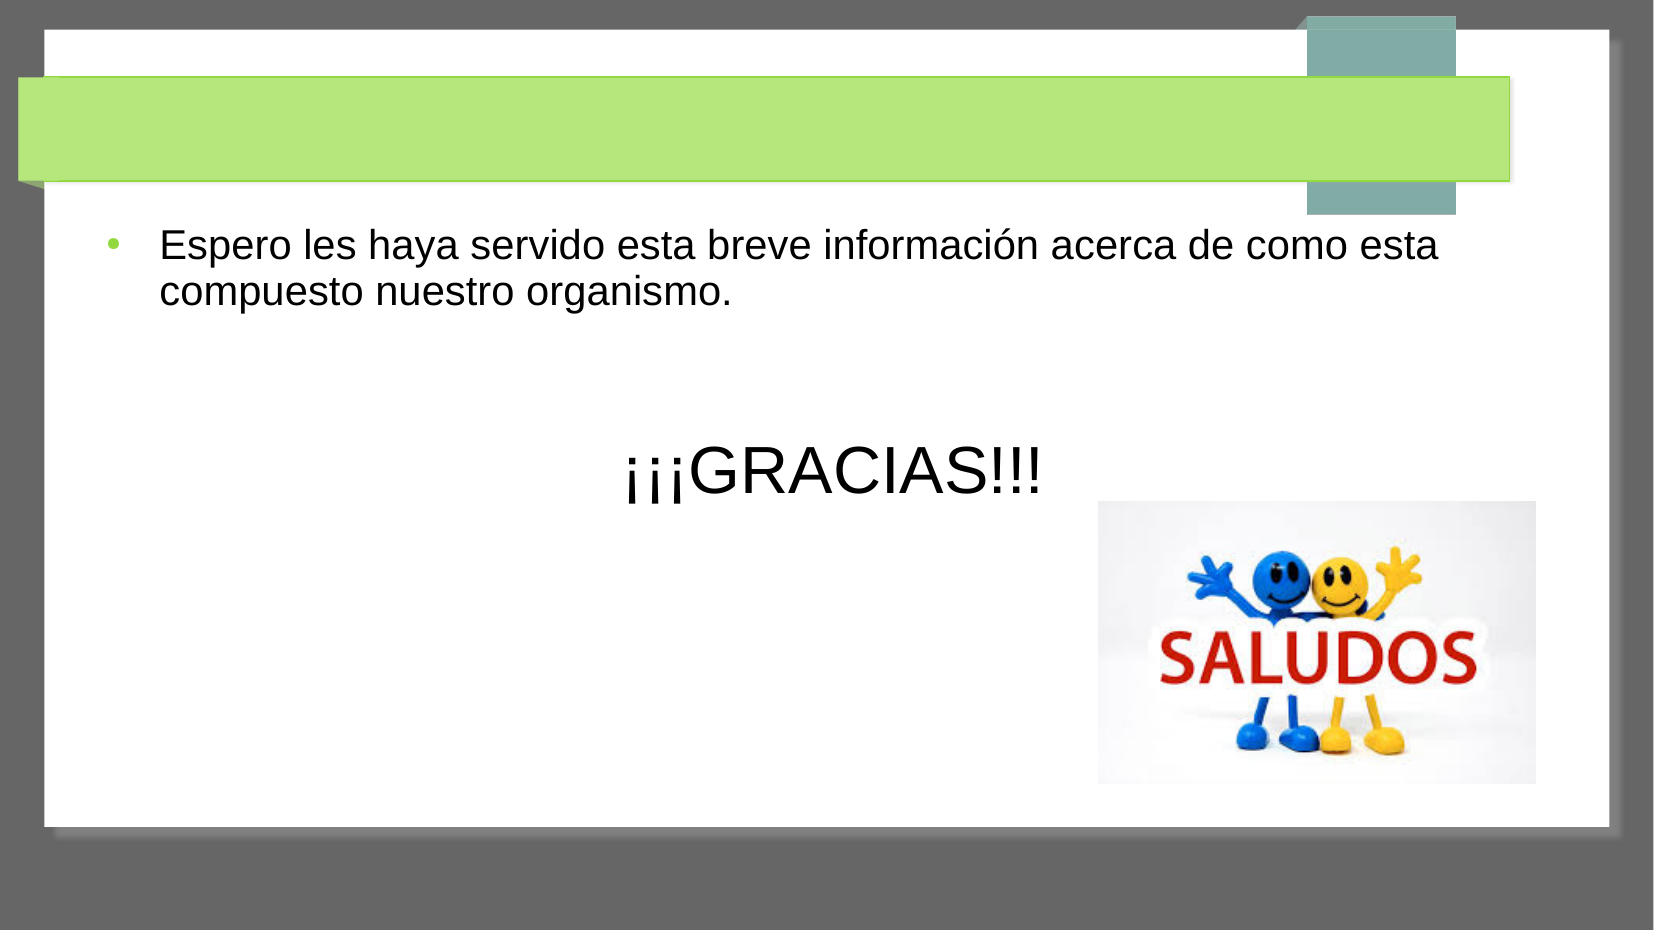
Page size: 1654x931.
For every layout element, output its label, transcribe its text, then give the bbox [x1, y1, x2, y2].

list Espero les haya servido esta breve información acerca de como esta compuesto nuestro organismo. ¡¡¡GRACIAS!!! [88, 221, 1565, 813]
picture [1098, 501, 1536, 784]
